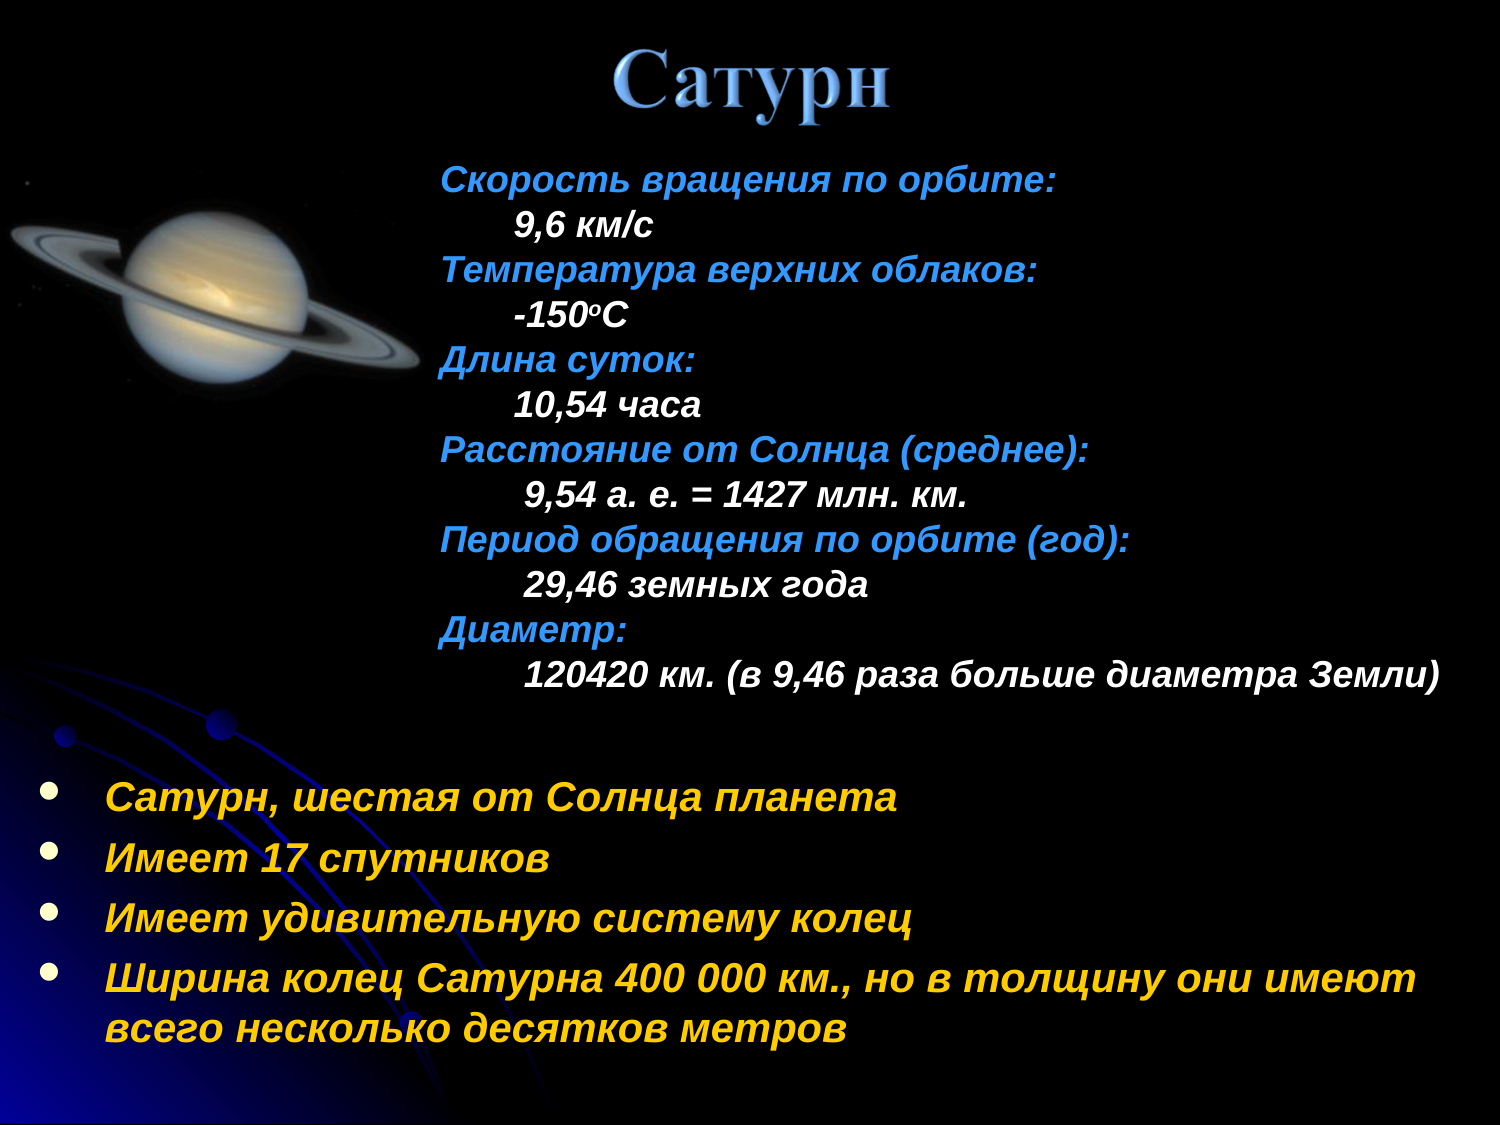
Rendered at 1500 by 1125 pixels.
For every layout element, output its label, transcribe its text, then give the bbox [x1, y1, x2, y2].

picture [0, 0, 1428, 444]
text_box Сатурн, шестая от Солнца планета Имеет 17 спутников Имеет удивительную систему колец Ширина колец Сатурна 400 000 км., но в толщину они имеют всего несколько десятков метров [0, 762, 1500, 1075]
text_box Скорость вращения по орбите: 9,6 км/с Температура верхних облаков: -150oC Длина суток: 10,54 часа Расстояние от Солнца (среднее): 9,54 а. е. = 1427 млн. км. Период обращения по орбите (год): 29,46 земных года Диаметр: 120420 км. (в 9,46 раза больше диаметра Земли) [425, 147, 1476, 749]
